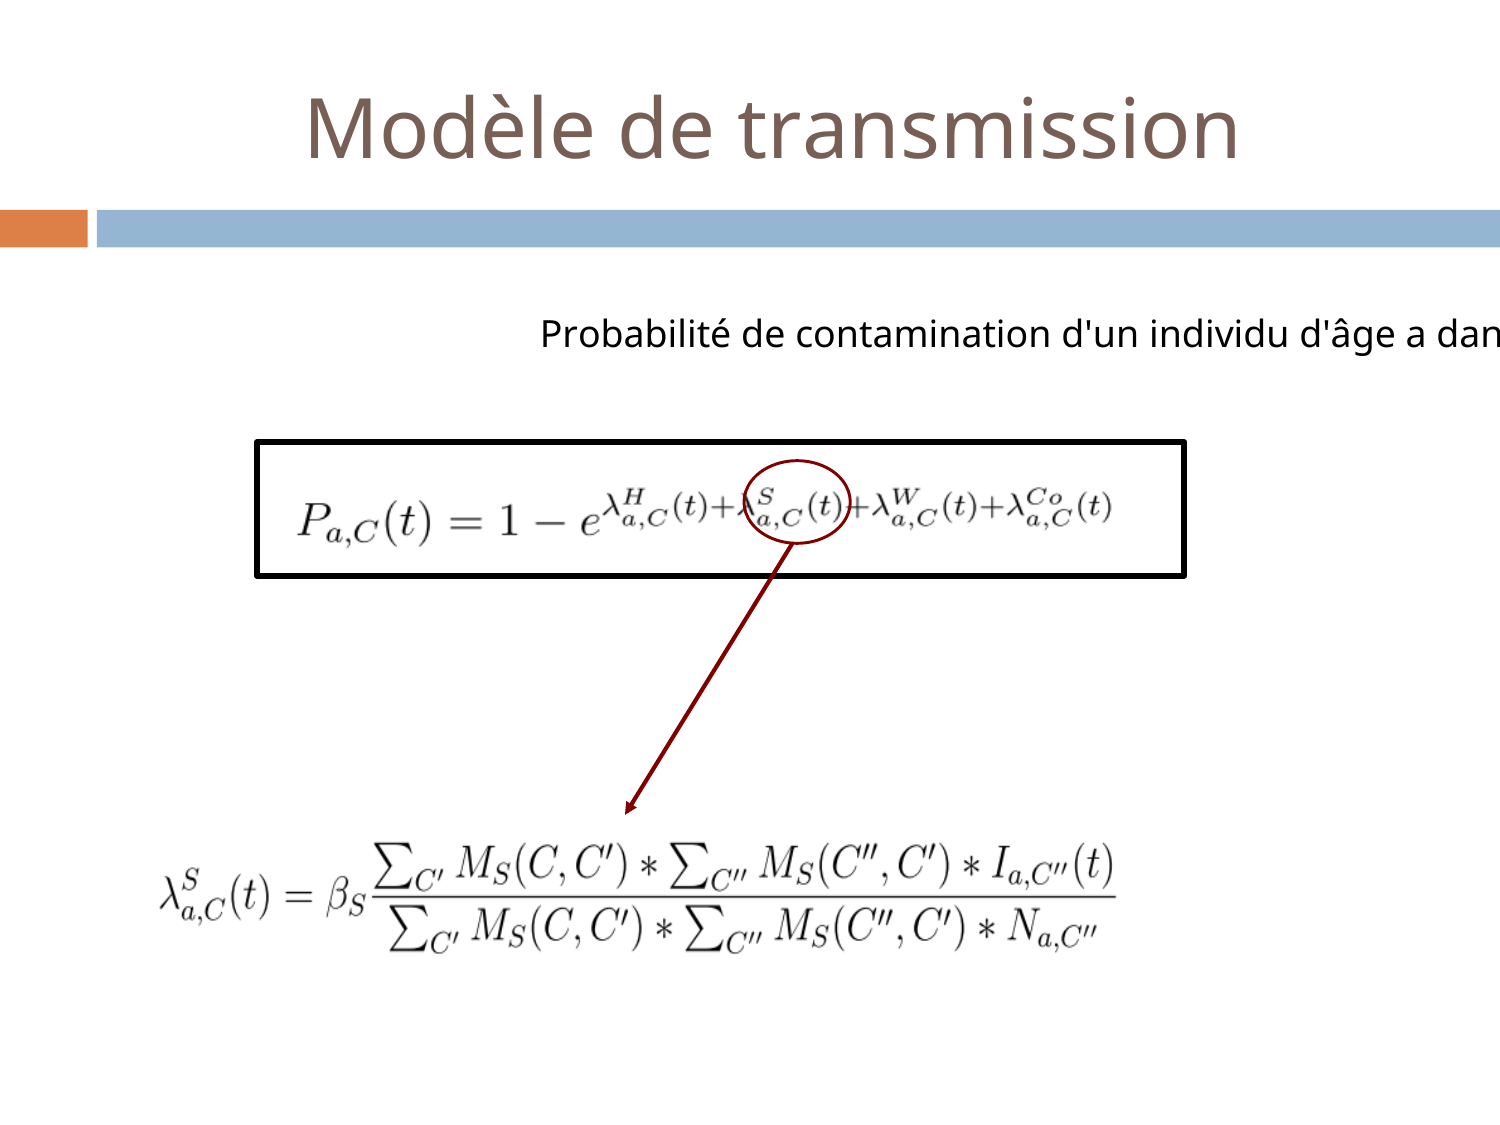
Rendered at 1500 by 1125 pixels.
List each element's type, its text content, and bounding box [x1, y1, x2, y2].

text_box Probabilité de contamination d'un individu d'âge a dans le canton C [524, 288, 875, 378]
text_box Modèle de transmission [0, 30, 1500, 219]
picture [259, 445, 1182, 573]
picture [153, 826, 1127, 961]
picture [746, 463, 848, 541]
